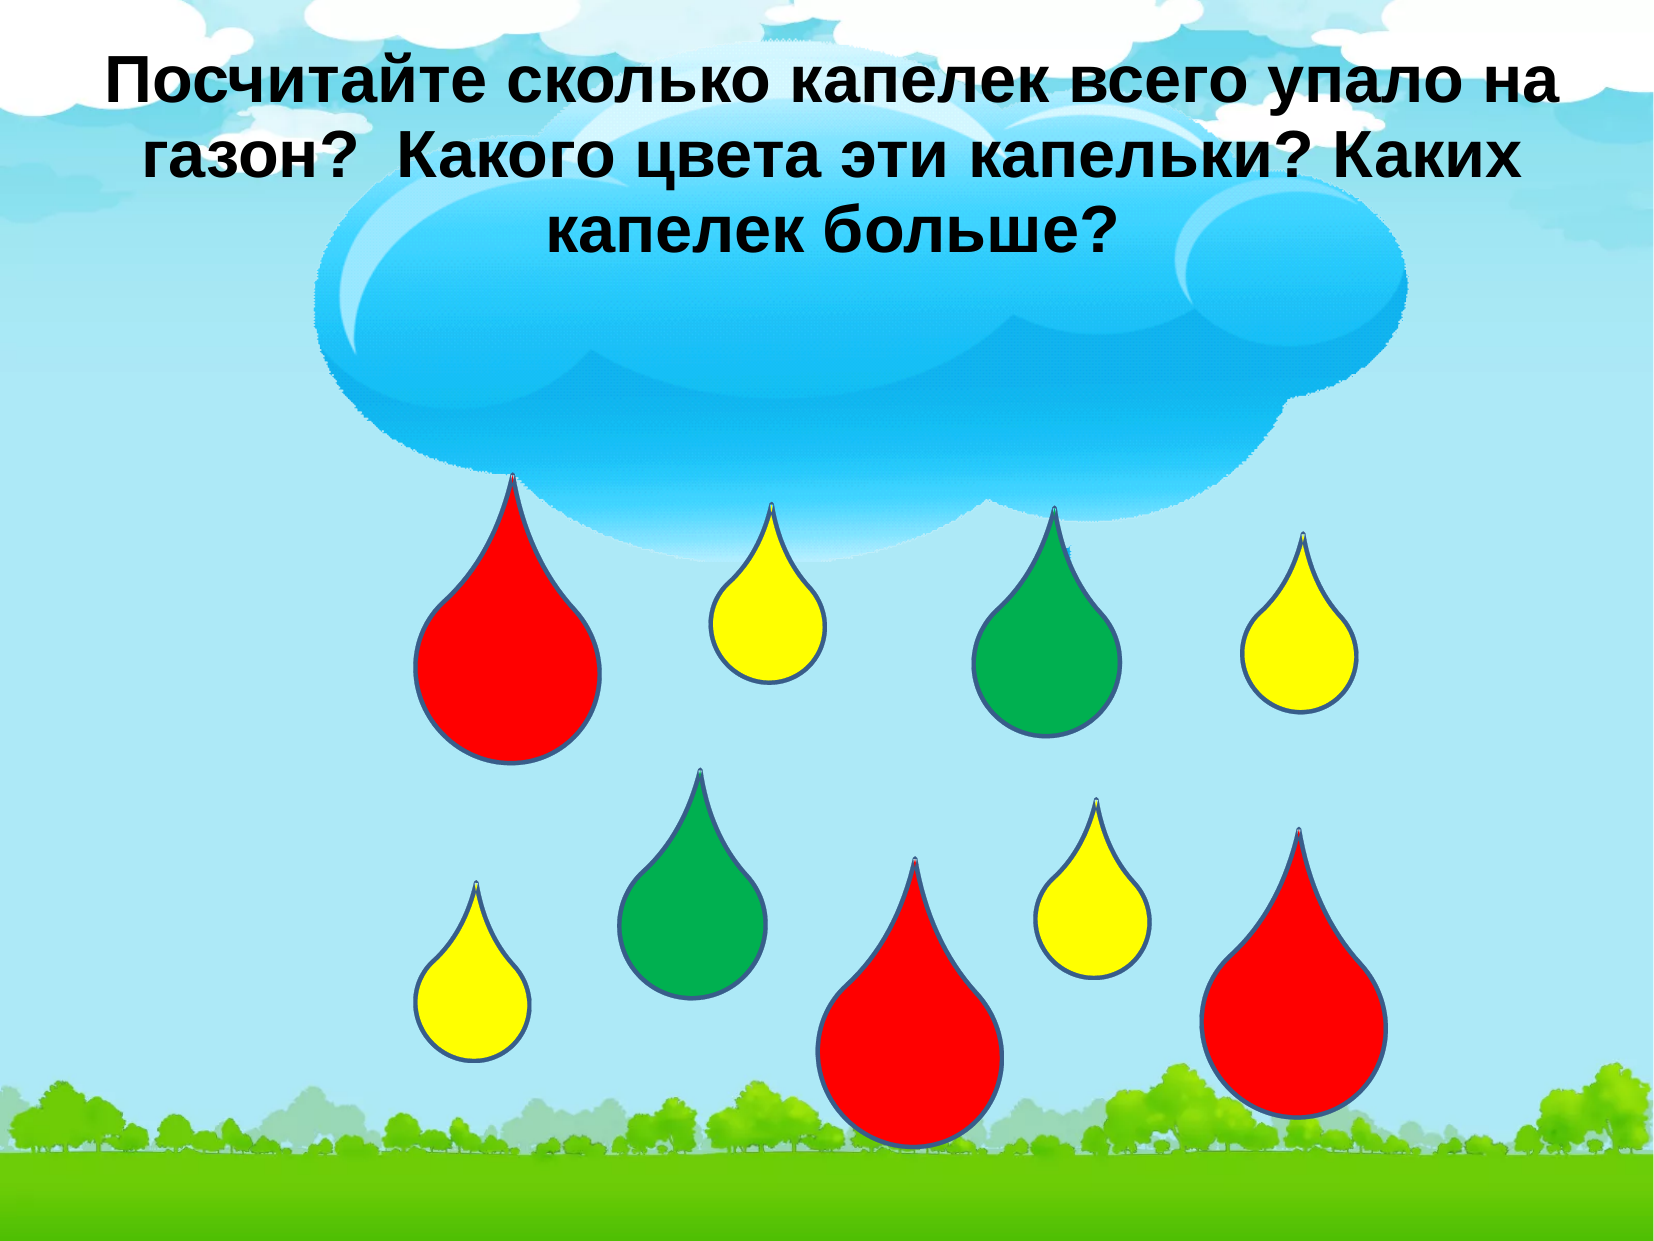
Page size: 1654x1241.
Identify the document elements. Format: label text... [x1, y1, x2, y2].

title Посчитайте сколько капелек всего упало на газон? Какого цвета эти капельки? Каких капелек больше? [88, 42, 1577, 267]
picture [0, 0, 1654, 1241]
